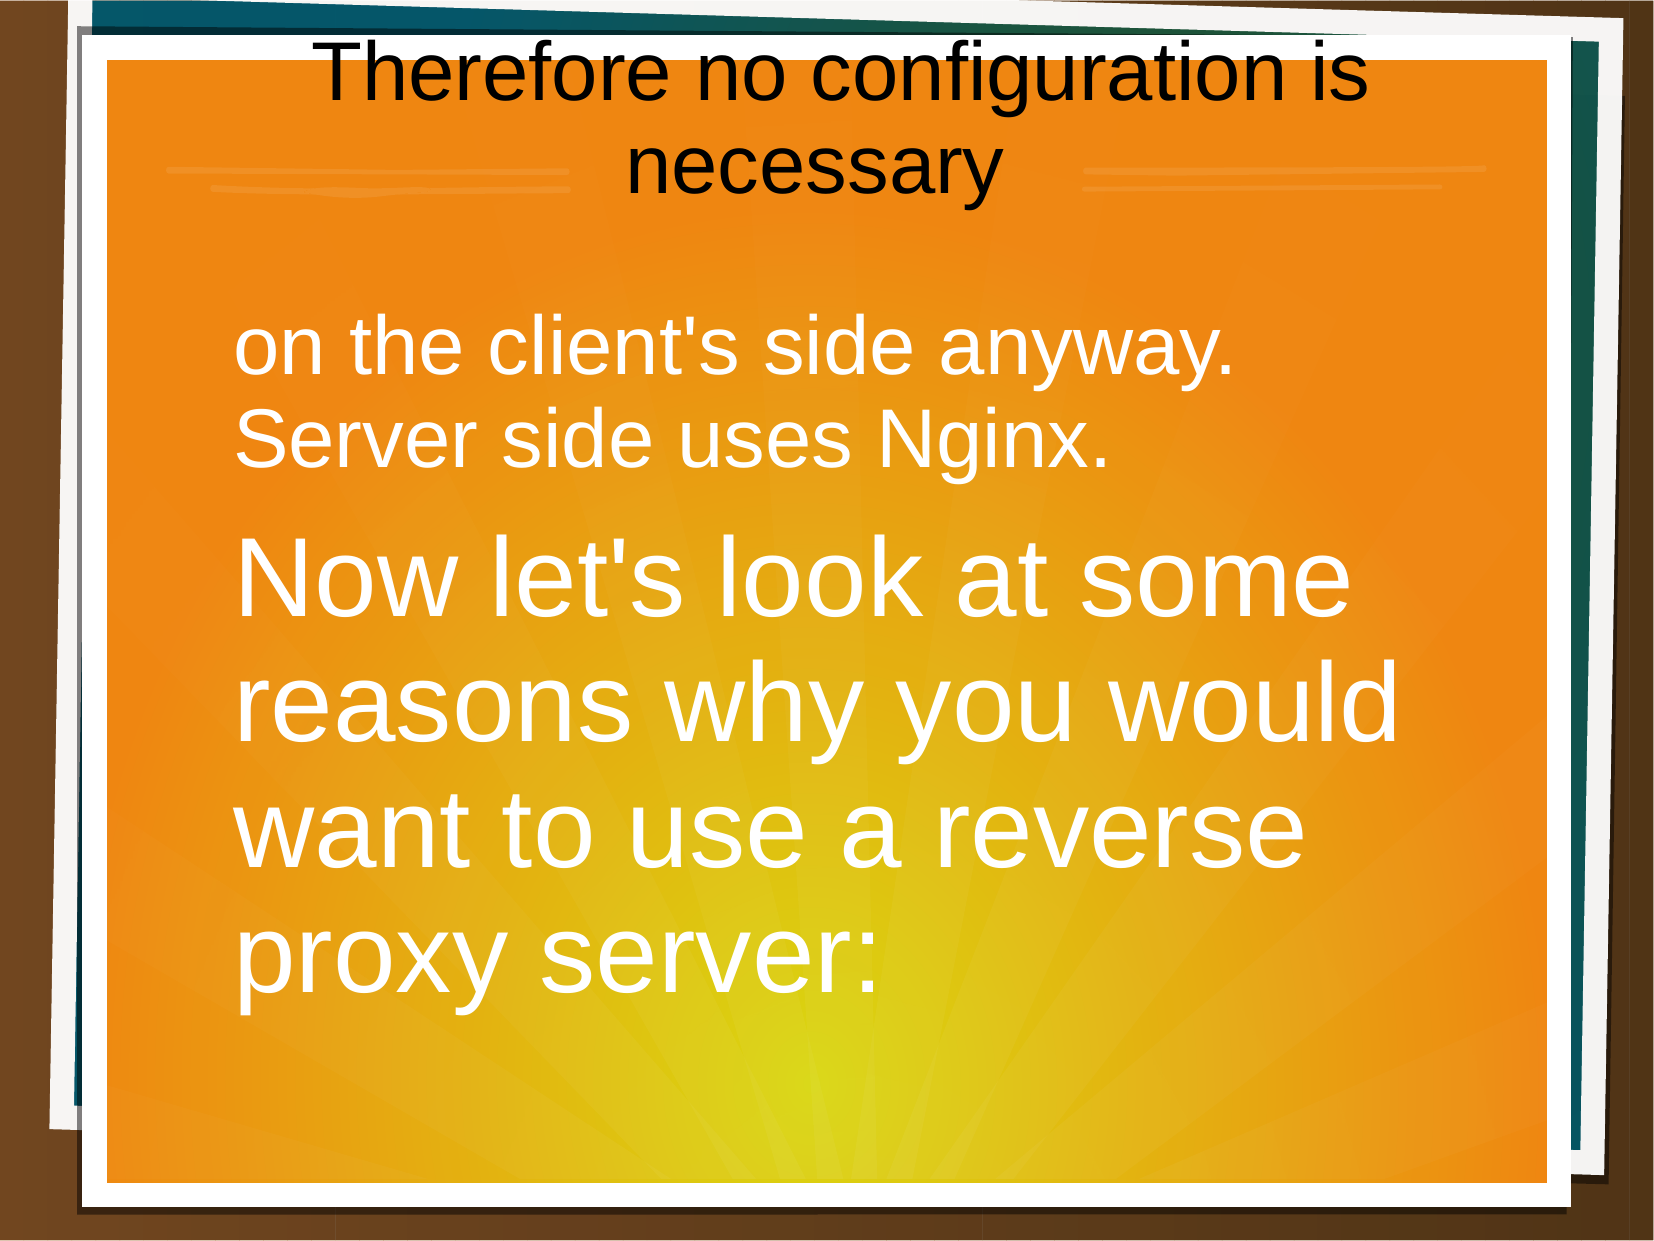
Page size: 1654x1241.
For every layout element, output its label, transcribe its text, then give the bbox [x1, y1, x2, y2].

title Therefore no configuration is necessary [82, 24, 1571, 212]
list on the client's side anyway. Server side uses Nginx. Now let's look at some reasons why you would want to use a reverse proxy server: [162, 299, 1492, 1241]
